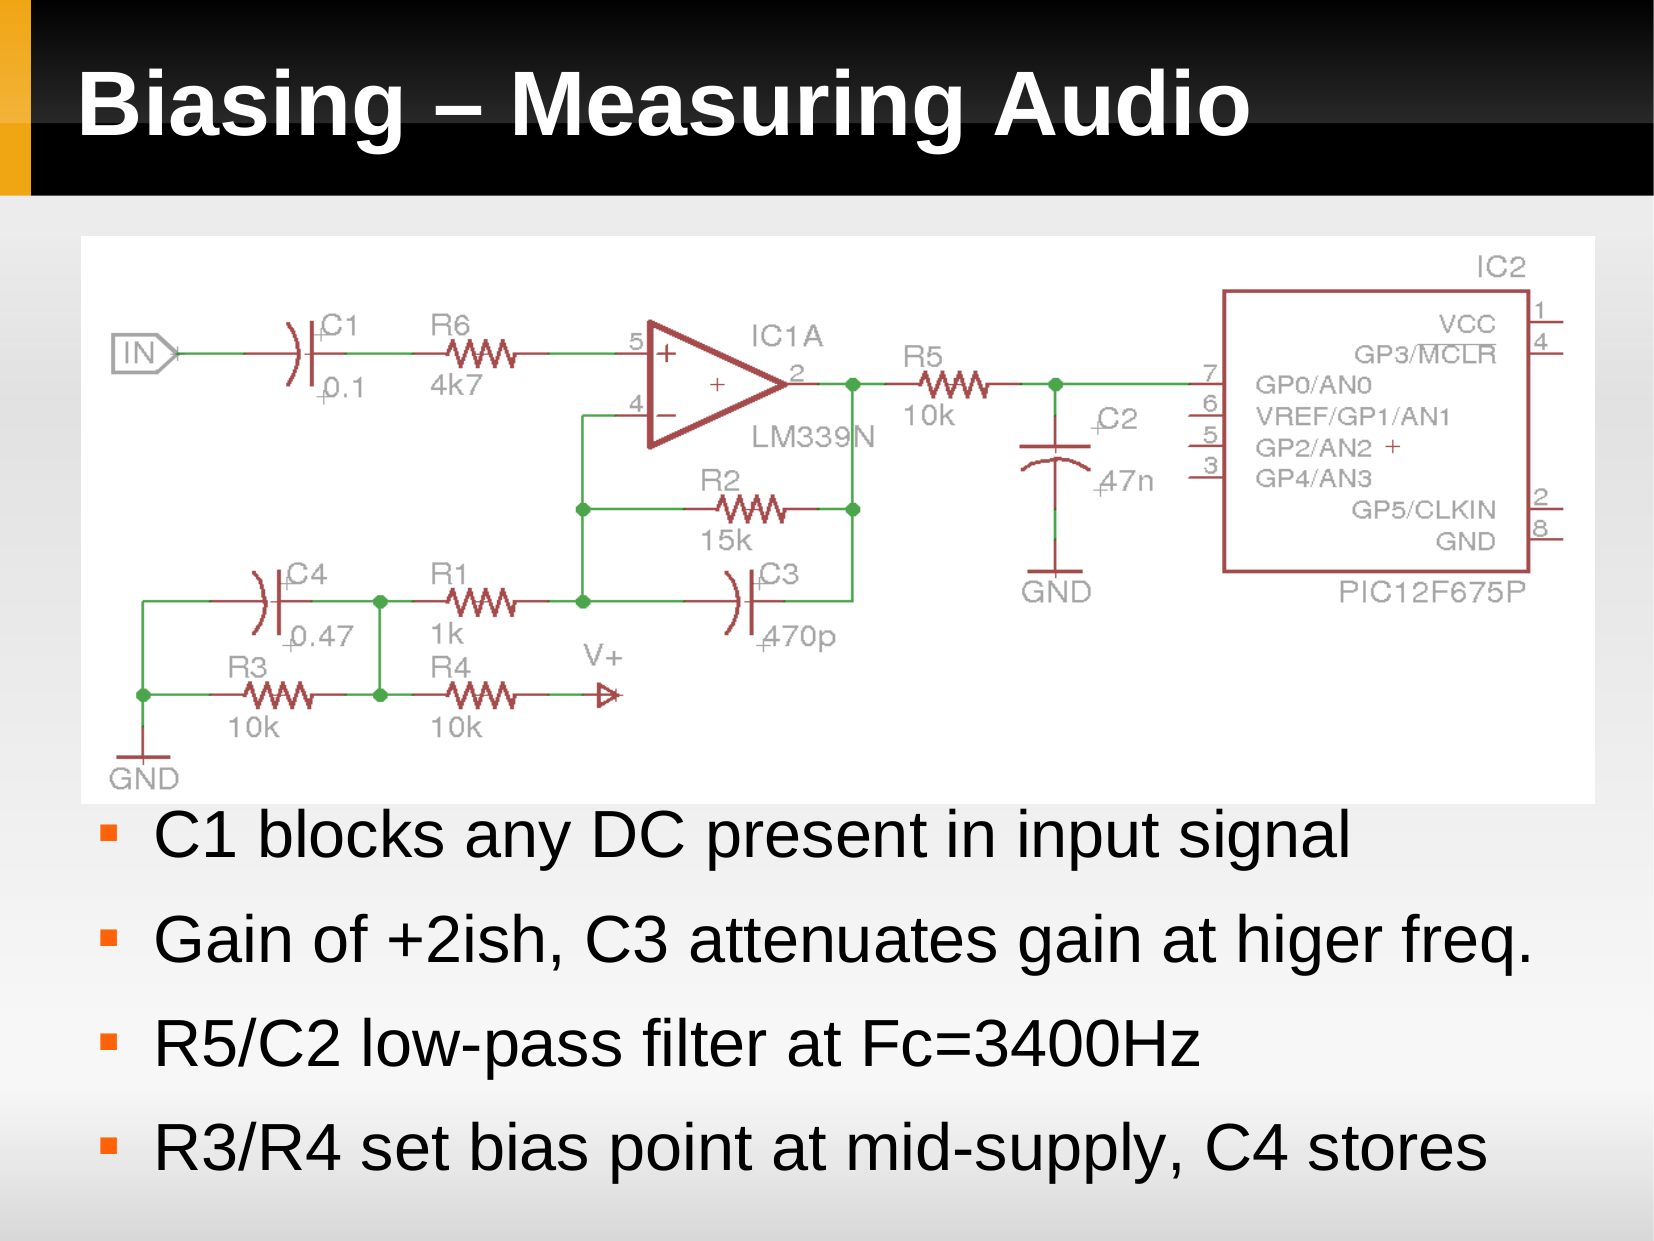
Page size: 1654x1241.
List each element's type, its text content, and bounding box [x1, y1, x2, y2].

title Biasing – Measuring Audio [76, 0, 1565, 208]
picture [0, 0, 1654, 1241]
list C1 blocks any DC present in input signal Gain of +2ish, C3 attenuates gain at higer freq. R5/C2 low-pass filter at Fc=3400Hz R3/R4 set bias point at mid-supply, C4 stores [82, 804, 1571, 1185]
